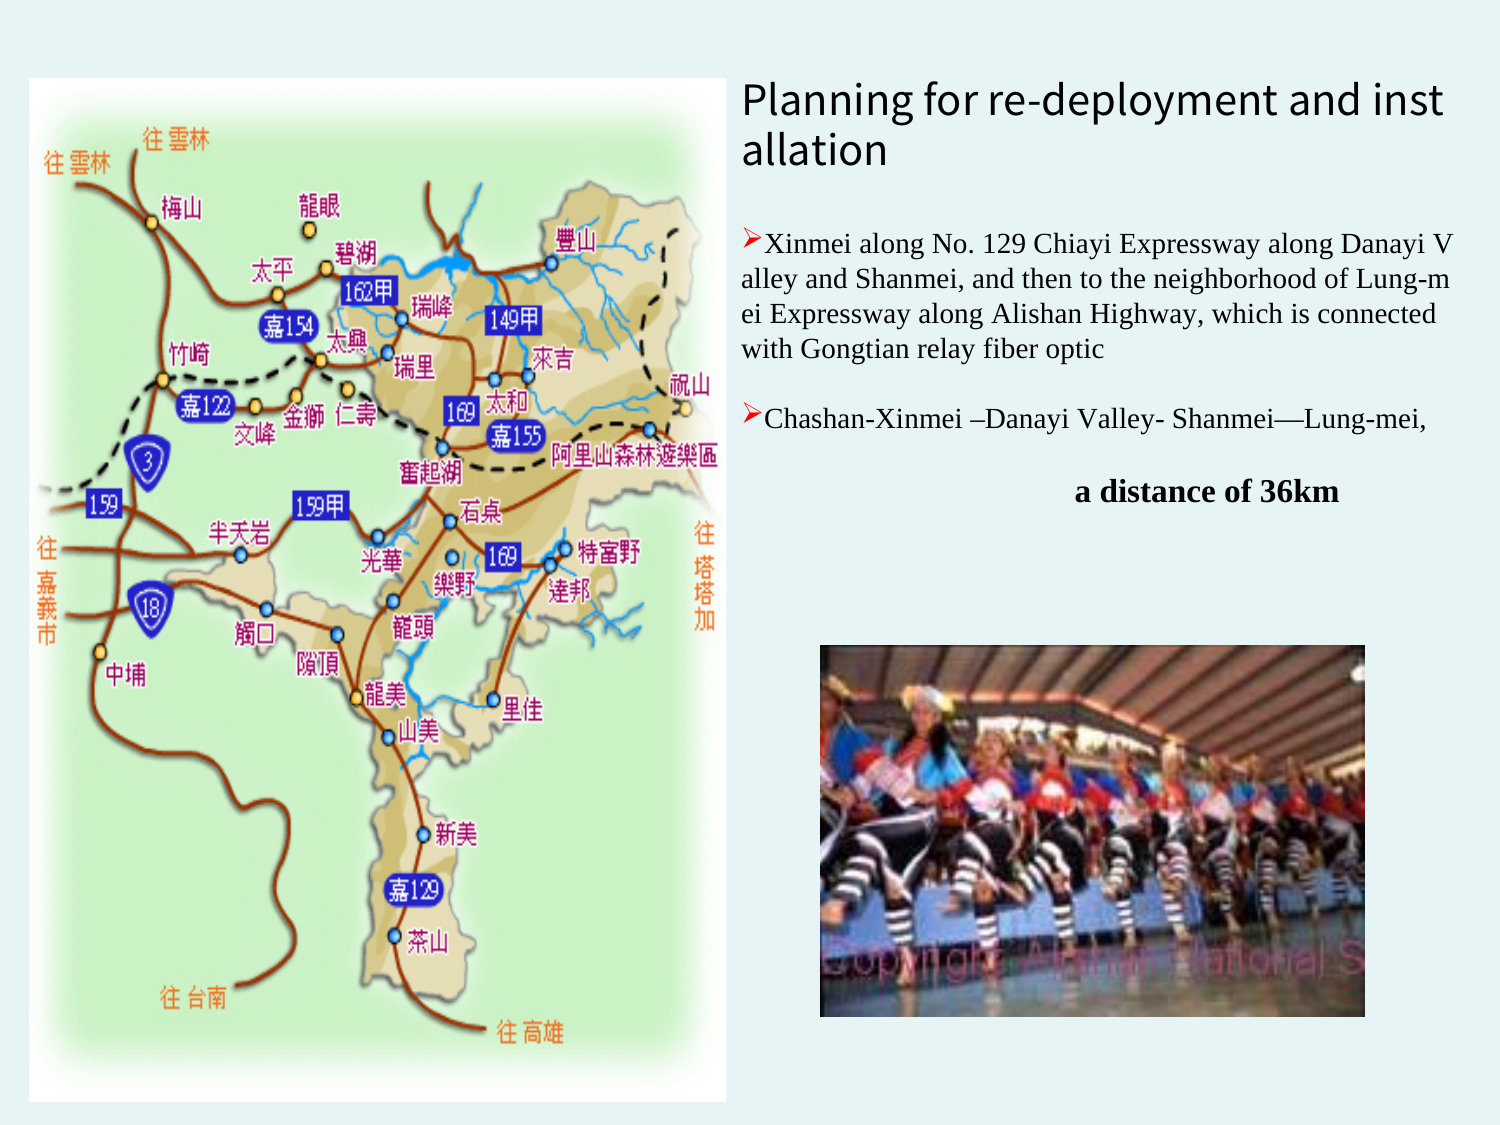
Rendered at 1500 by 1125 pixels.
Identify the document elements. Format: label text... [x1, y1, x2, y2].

picture [820, 645, 1365, 1017]
text_box Planning for re-deployment and installation Xinmei along No. 129 Chiayi Expressway along Danayi Valley and Shanmei, and then to the neighborhood of Lung-mei Expressway along Alishan Highway, which is connected with Gongtian relay fiber optic Chashan-Xinmei –Danayi Valley- Shanmei—Lung-mei, a distance of 36km [726, 66, 1471, 1125]
picture [29, 78, 726, 1102]
